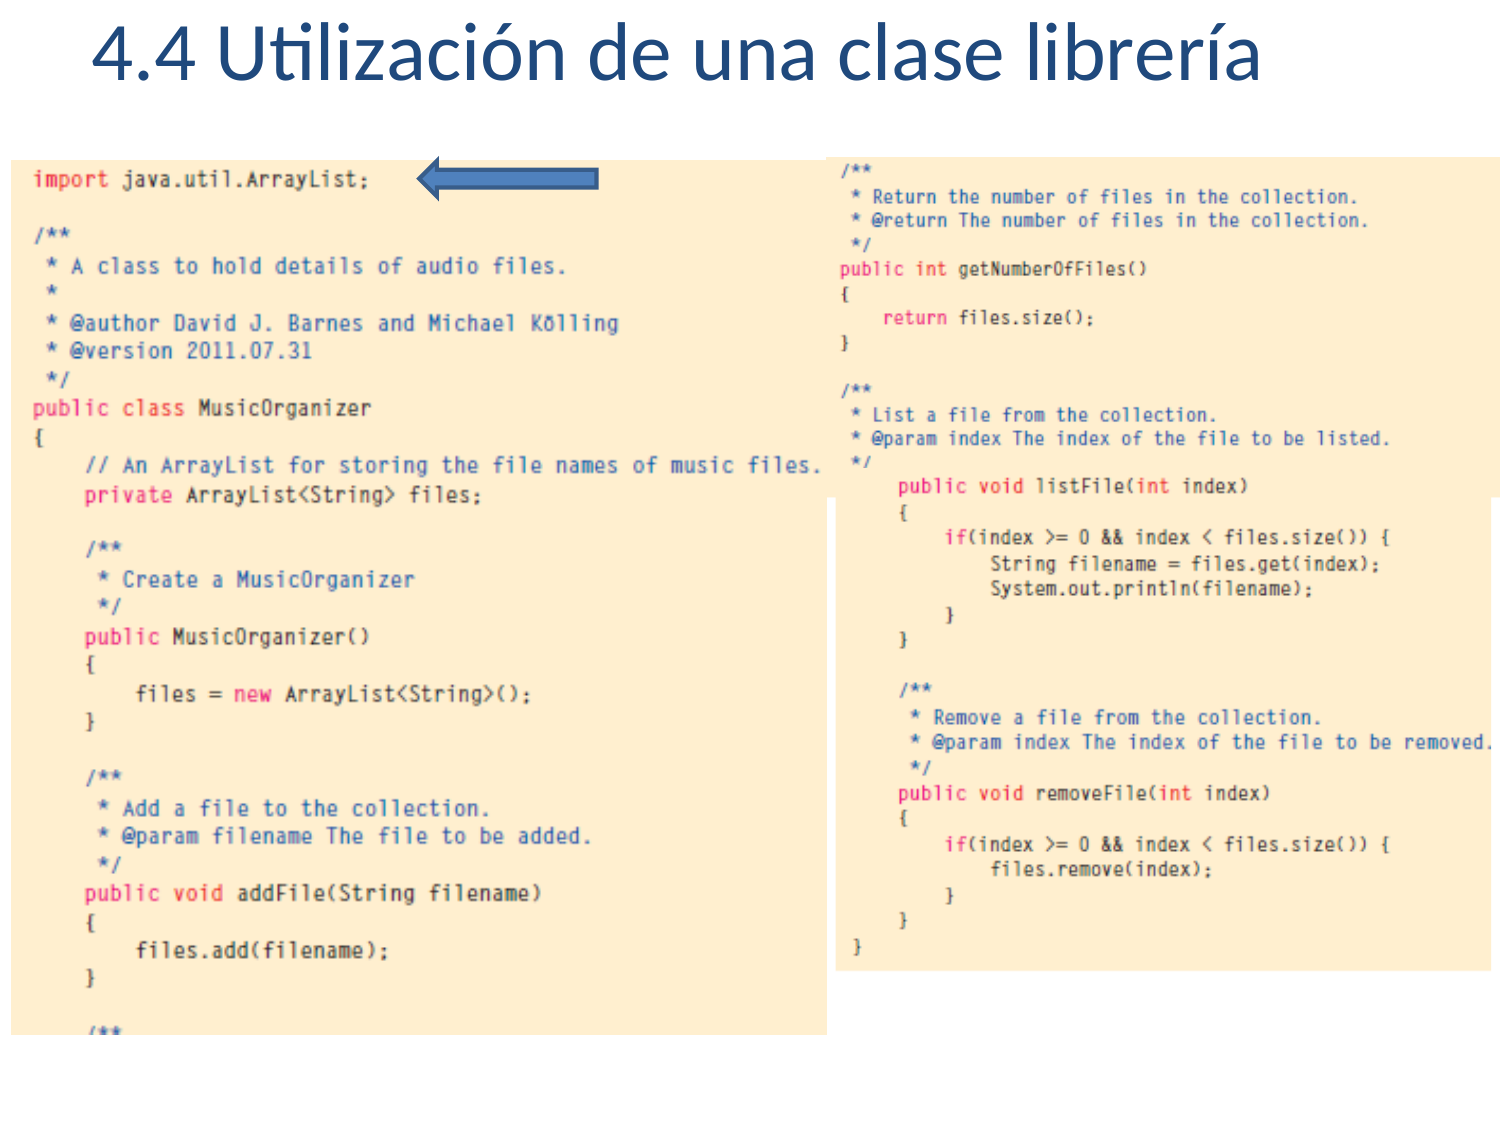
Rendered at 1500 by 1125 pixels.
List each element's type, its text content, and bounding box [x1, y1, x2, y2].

picture [11, 157, 1500, 1035]
text_box [419, 160, 597, 197]
title 4.4 Utilización de una clase librería [76, 18, 1427, 76]
